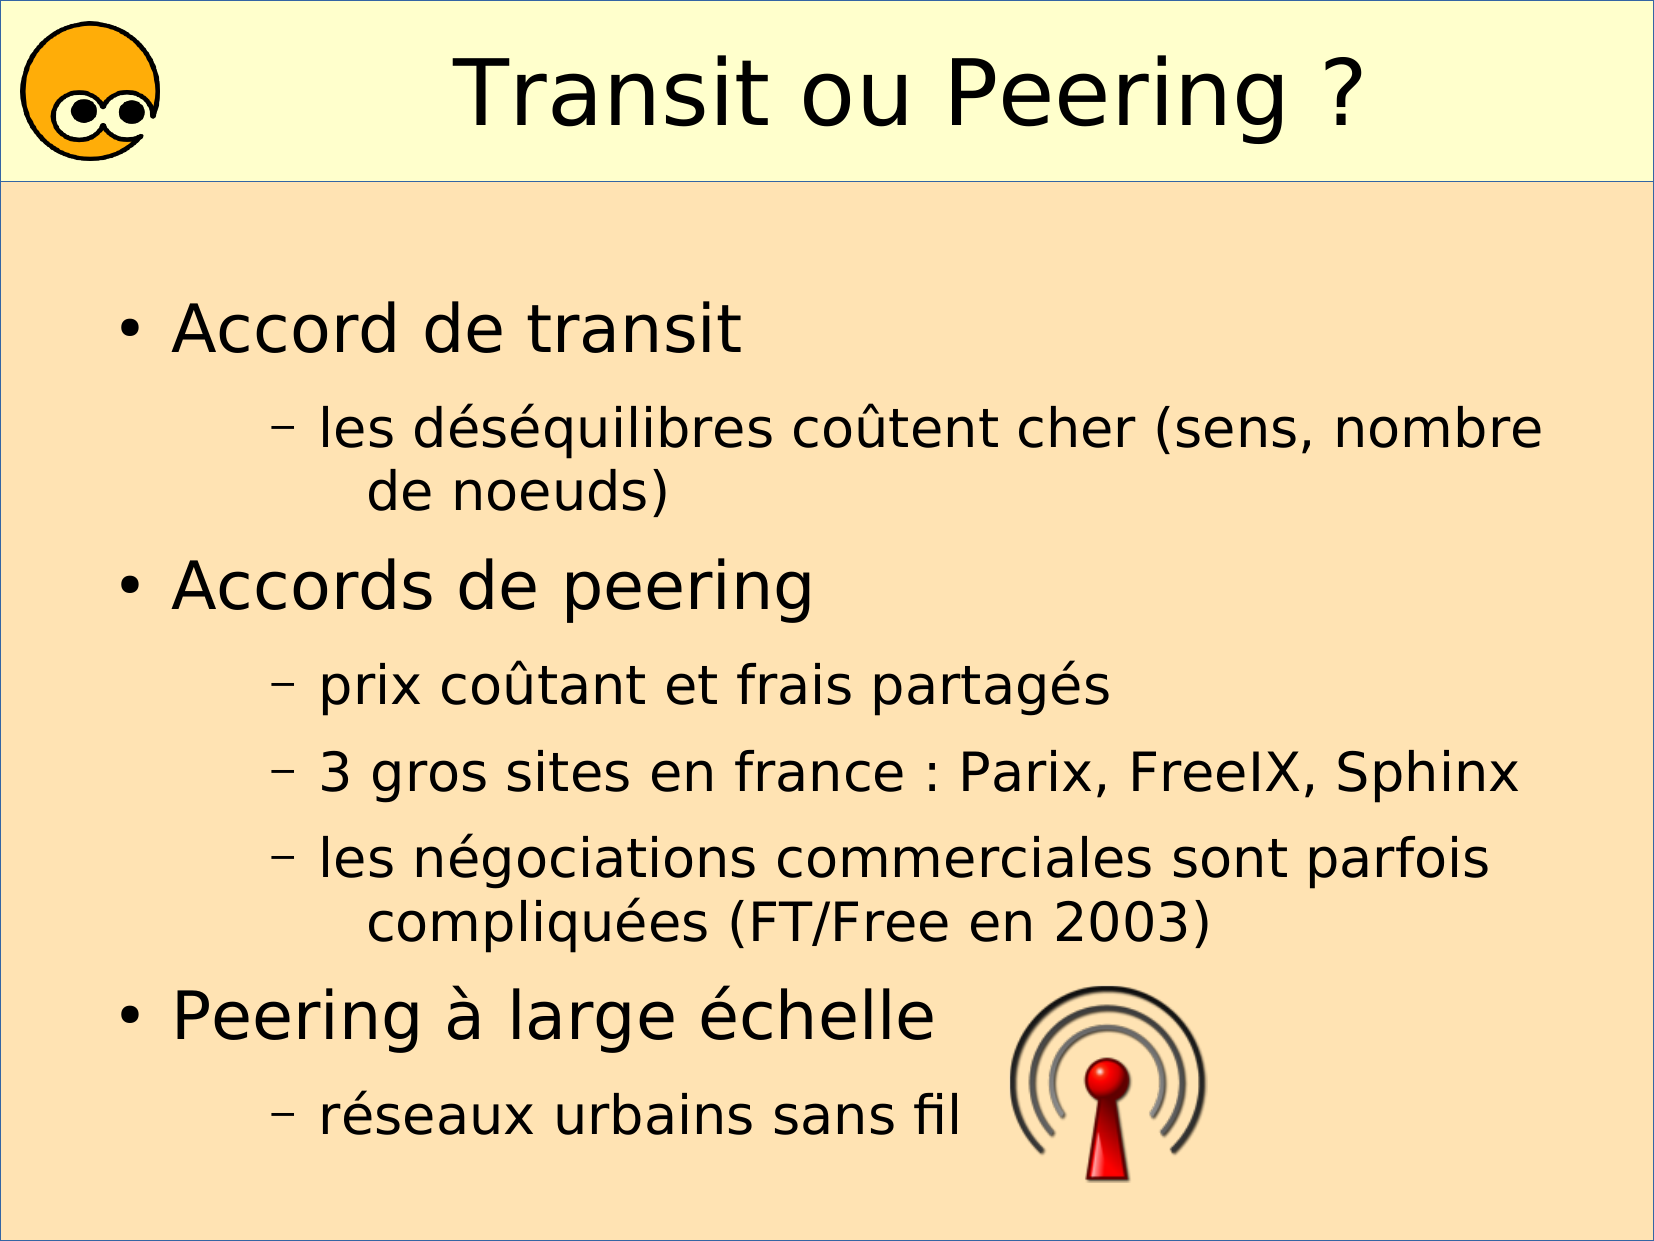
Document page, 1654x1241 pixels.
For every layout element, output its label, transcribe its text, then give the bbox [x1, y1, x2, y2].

list Accord de transit les déséquilibres coûtent cher (sens, nombre de noeuds) Accords de peering prix coûtant et frais partagés 3 gros sites en france : Parix, FreeIX, Sphinx les négociations commerciales sont parfois compliquées (FT/Free en 2003) Peering à large échelle réseaux urbains sans fil [82, 290, 1571, 1148]
picture [1007, 983, 1208, 1184]
title Transit ou Peering ? [203, 33, 1620, 154]
picture [20, 21, 160, 161]
